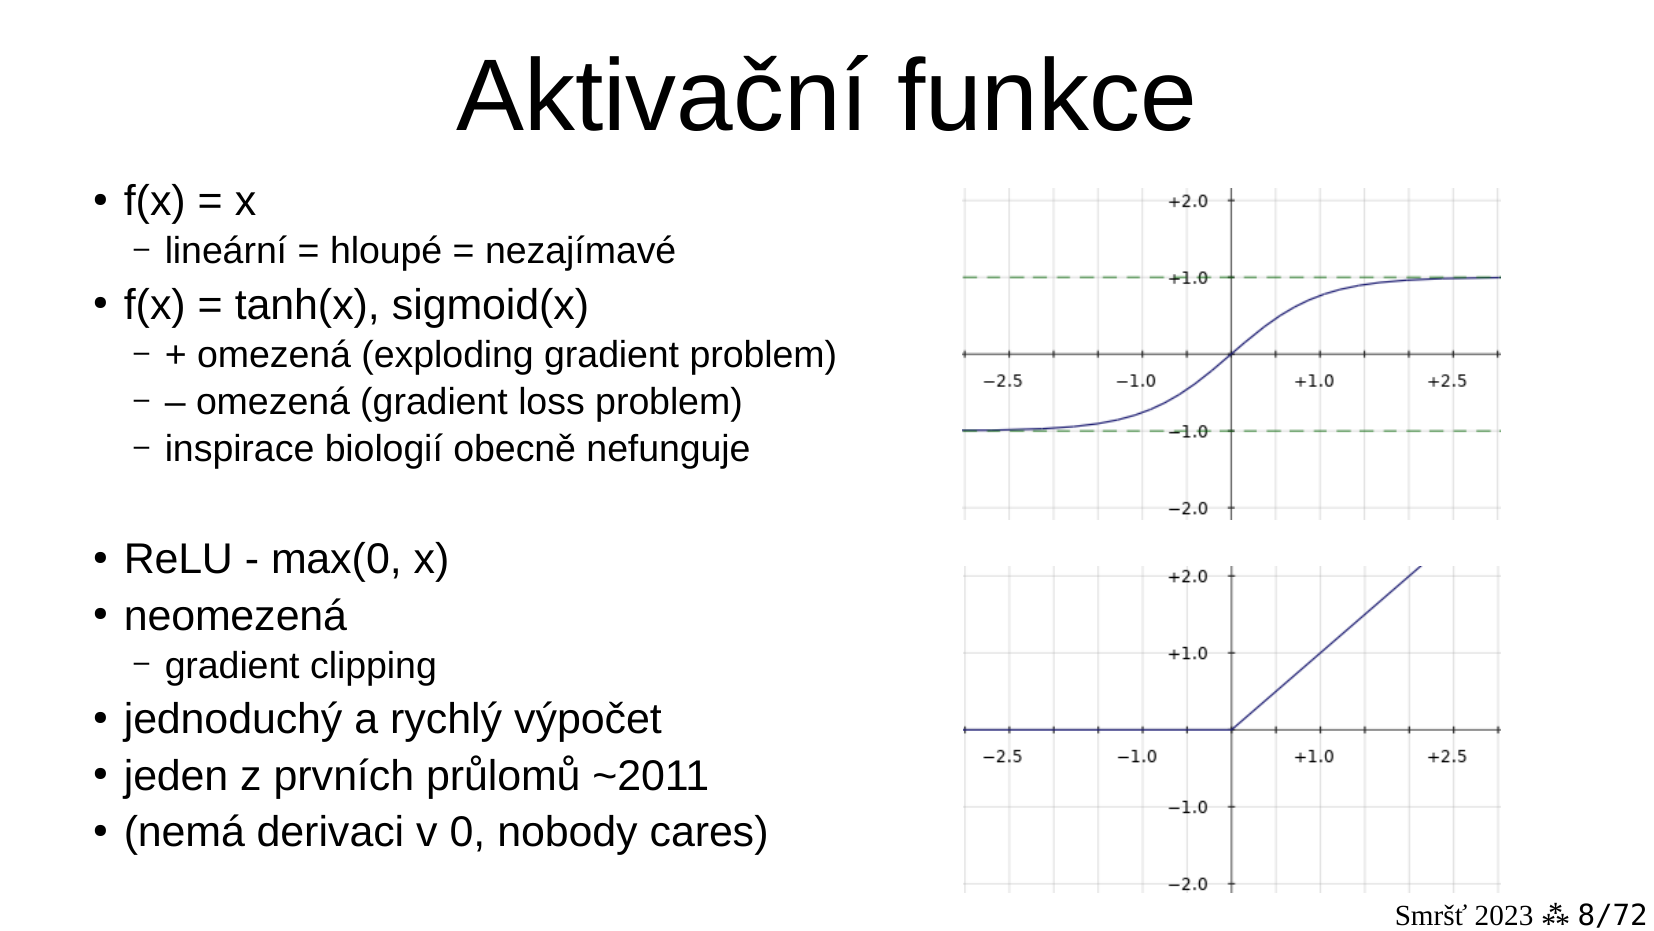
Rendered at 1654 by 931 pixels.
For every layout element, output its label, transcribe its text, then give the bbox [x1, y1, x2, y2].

picture [963, 566, 1501, 893]
list f(x) = x lineární = hloupé = nezajímavé f(x) = tanh(x), sigmoid(x) + omezená (exploding gradient problem) – omezená (gradient loss problem) inspirace biologií obecně nefunguje ReLU - max(0, x) neomezená gradient clipping jednoduchý a rychlý výpočet jeden z prvních průlomů ~2011 (nemá derivaci v 0, nobody cares) [82, 176, 1571, 863]
title Aktivační funkce [82, 38, 1571, 153]
picture [962, 188, 1501, 520]
